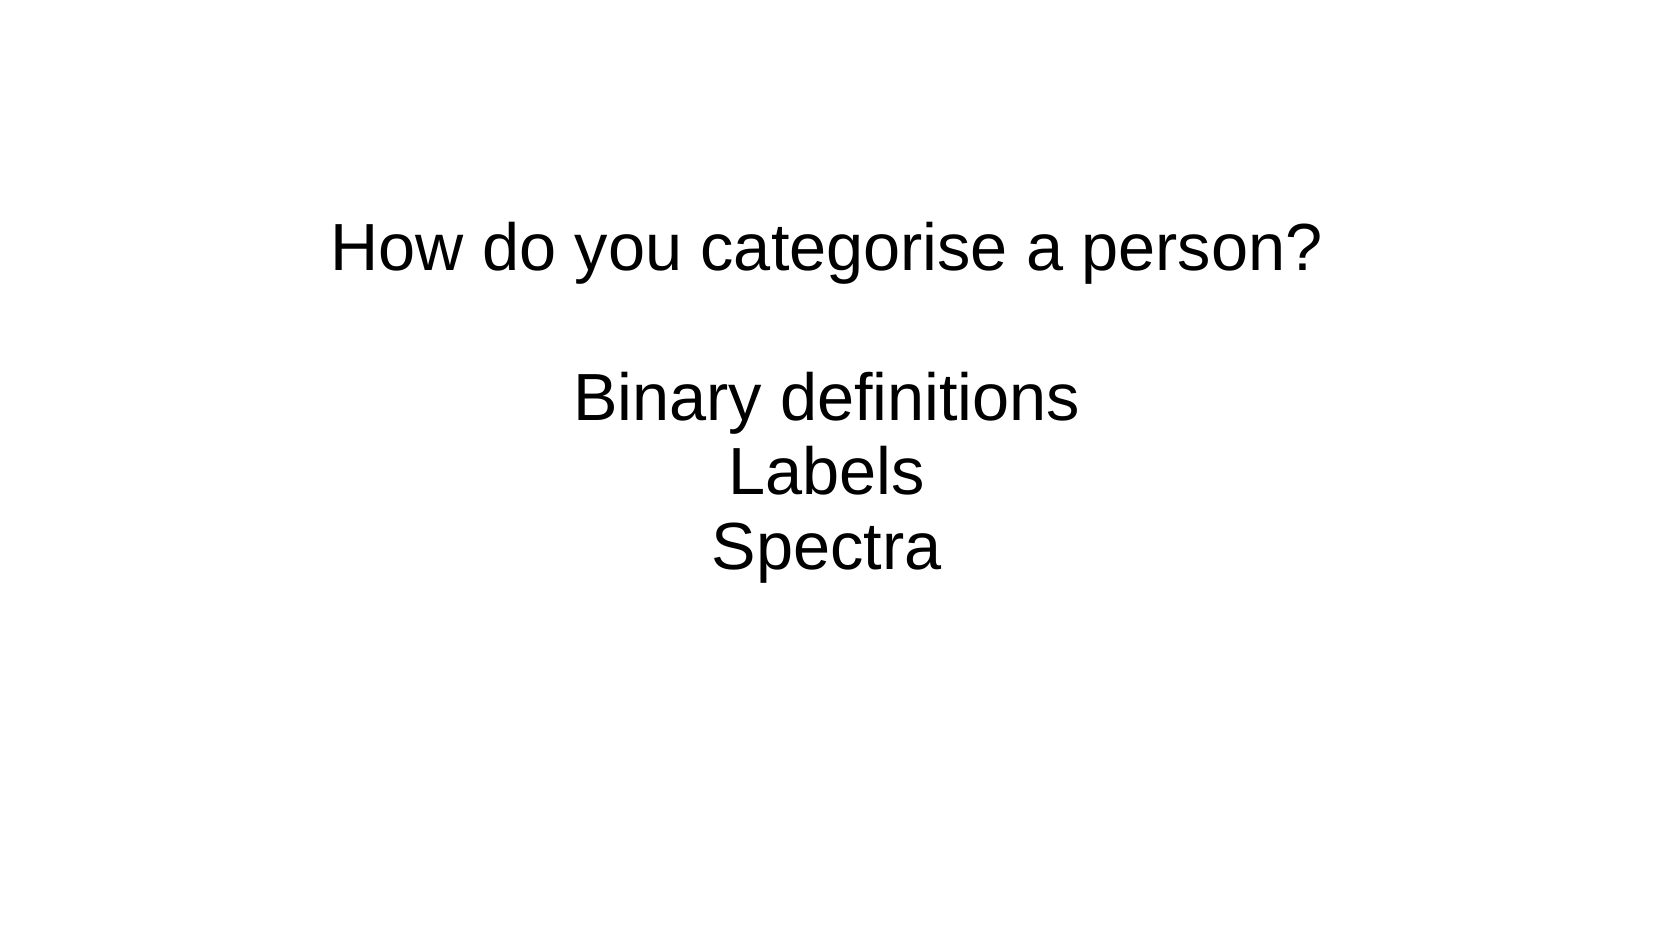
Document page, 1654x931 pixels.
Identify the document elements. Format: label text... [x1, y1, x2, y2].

subtitle How do you categorise a person? Binary definitions Labels Spectra [82, 37, 1571, 757]
